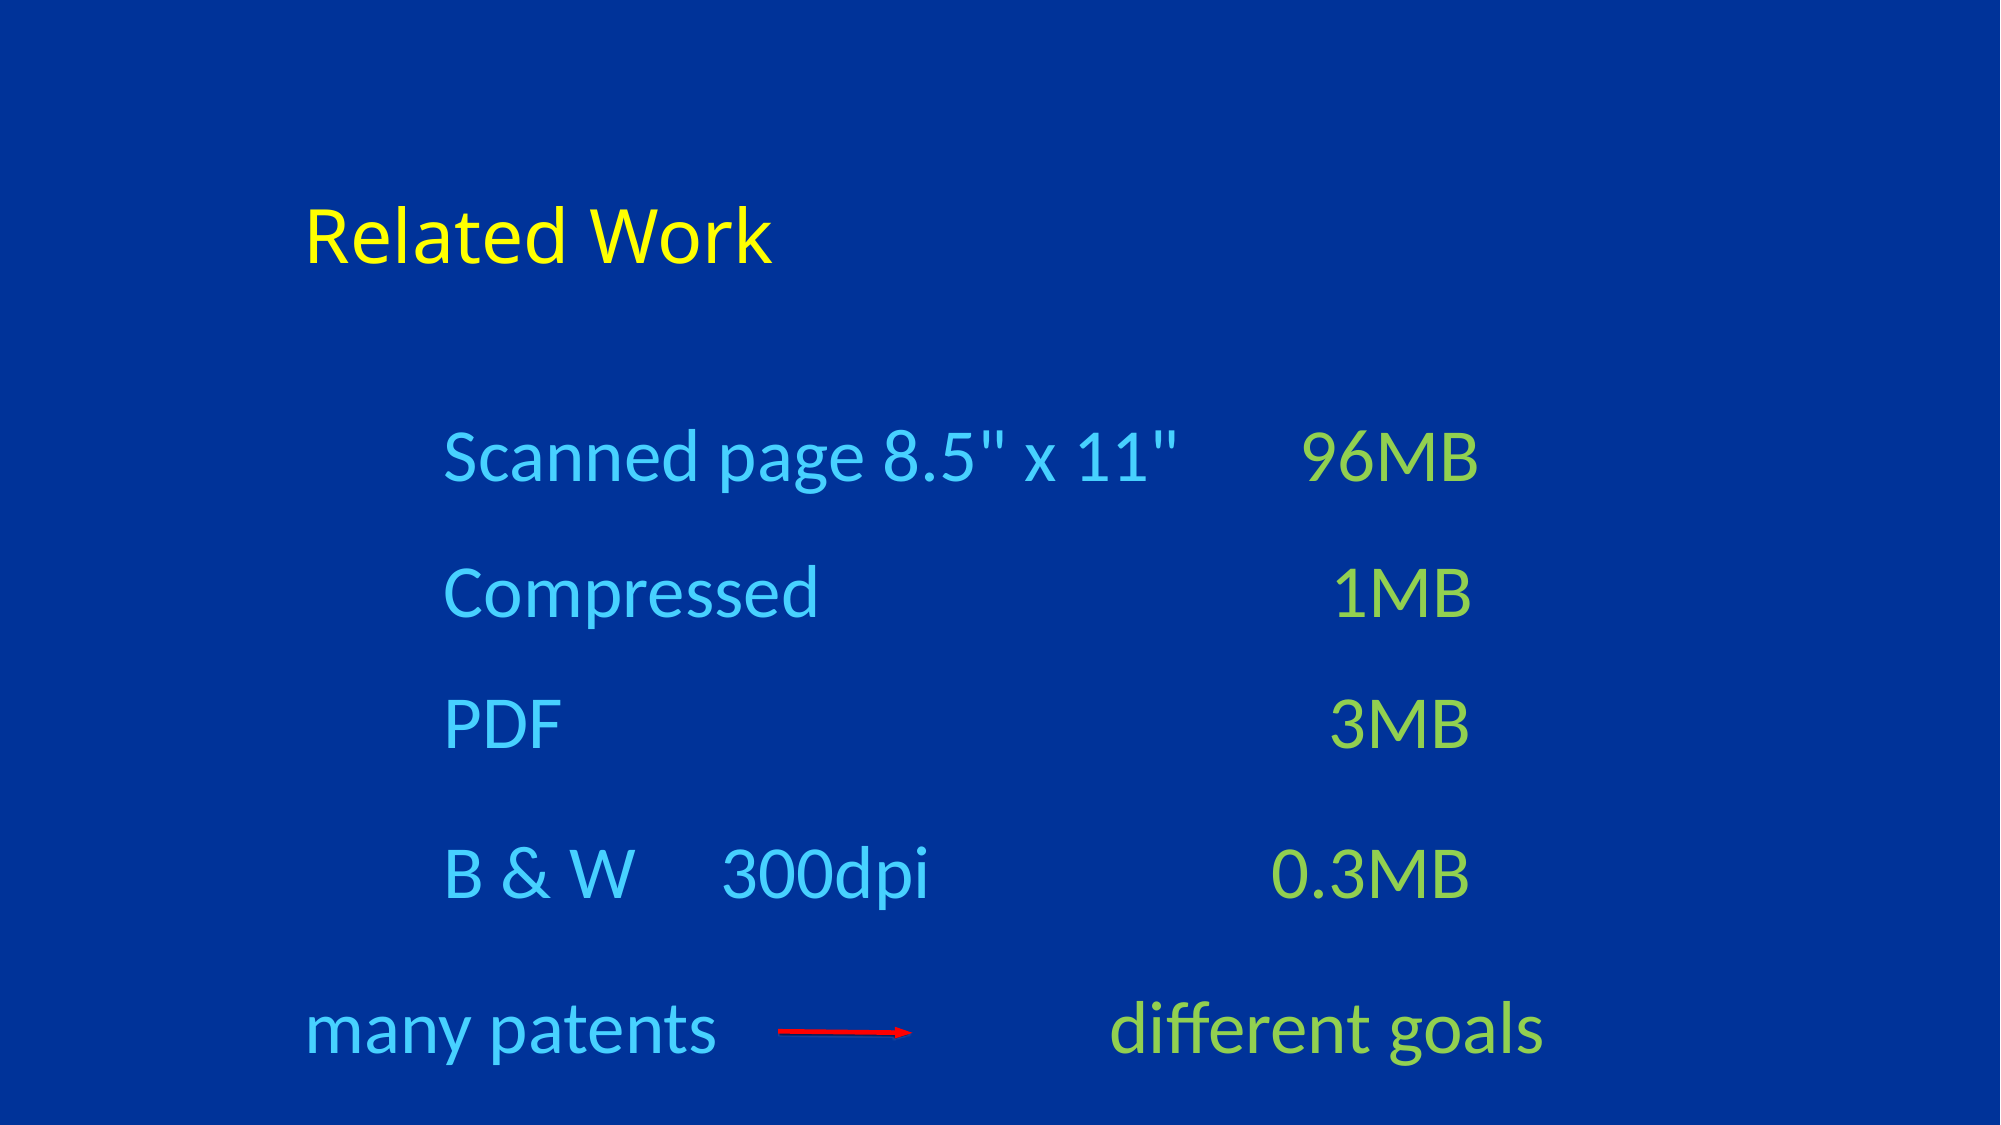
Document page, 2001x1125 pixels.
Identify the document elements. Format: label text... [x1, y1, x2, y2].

text_box Scanned page 8.5" x 11" 96MB [428, 399, 1904, 506]
text_box Compressed 1MB [428, 534, 1829, 641]
text_box many patents different goals [289, 970, 1806, 1077]
text_box Related Work [289, 181, 1571, 288]
text_box PDF 3MB [428, 666, 1637, 773]
text_box B & W 300dpi 0.3MB [428, 816, 1636, 923]
